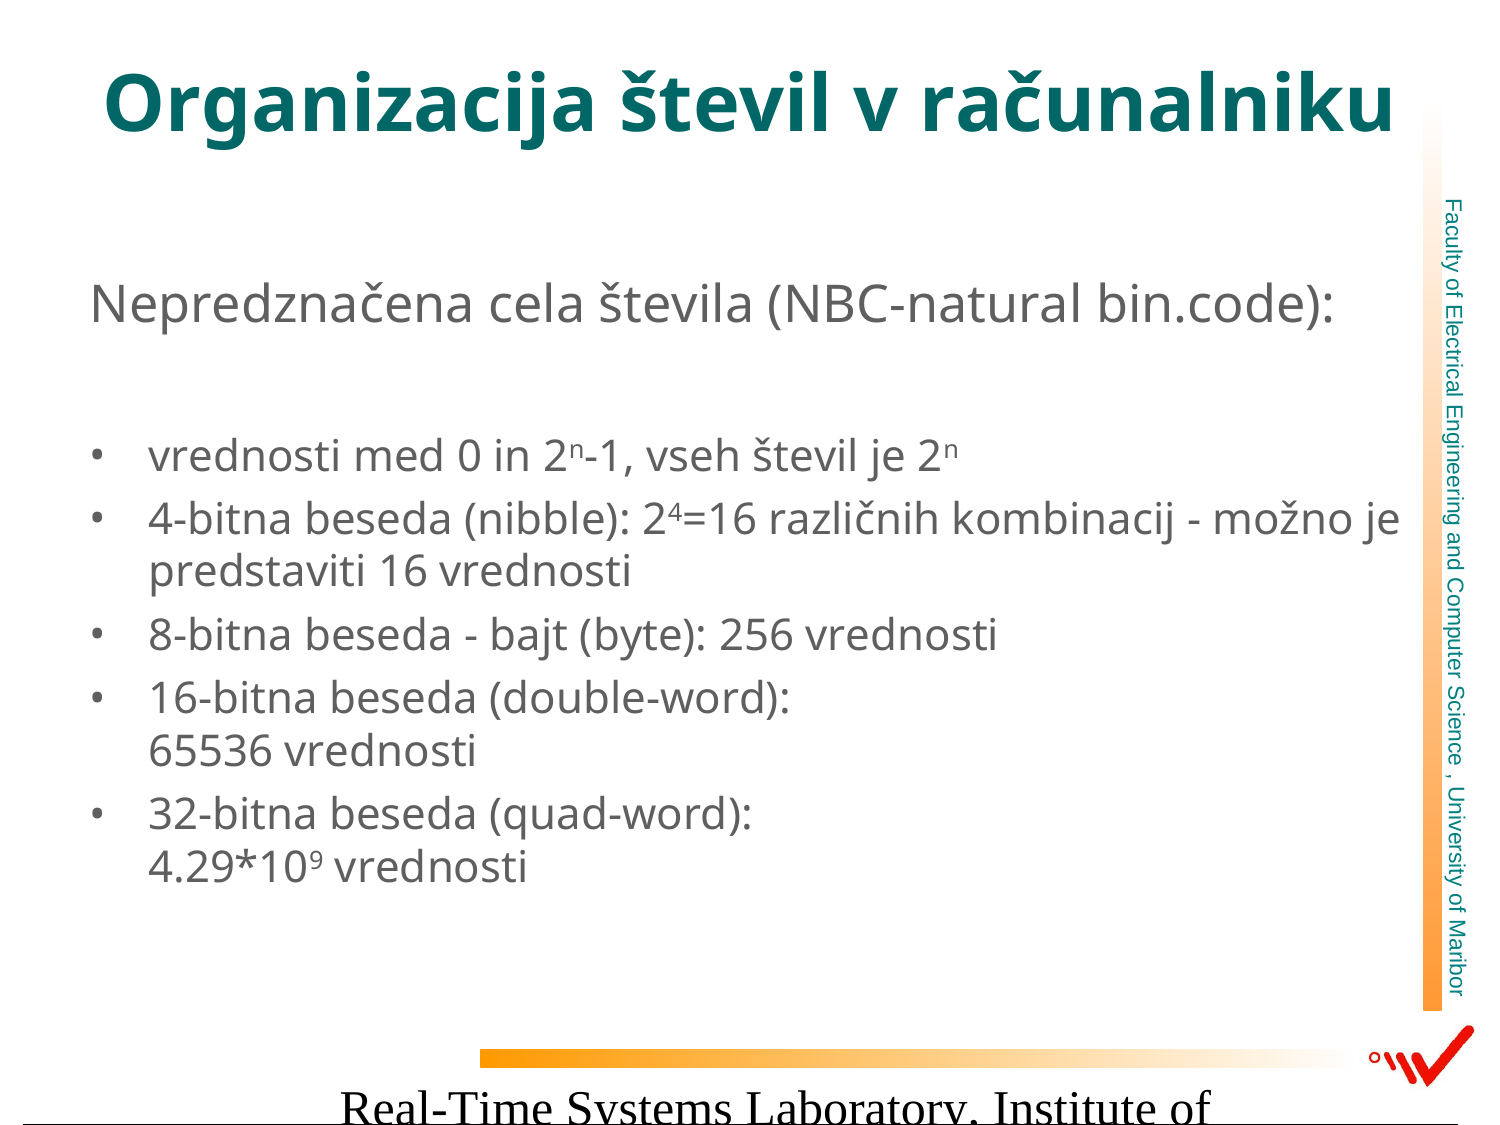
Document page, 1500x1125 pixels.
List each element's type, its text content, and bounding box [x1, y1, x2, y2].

list Nepredznačena cela števila (NBC-natural bin.code): vrednosti med 0 in 2n-1, vseh števil je 2n 4-bitna beseda (nibble): 24=16 različnih kombinacij - možno je predstaviti 16 vrednosti 8-bitna beseda - bajt (byte): 256 vrednosti 16-bitna beseda (double-word): 65536 vrednosti 32-bitna beseda (quad-word): 4.29*109 vrednosti [75, 262, 1500, 1006]
title Organizacija števil v računalniku [75, 45, 1426, 233]
